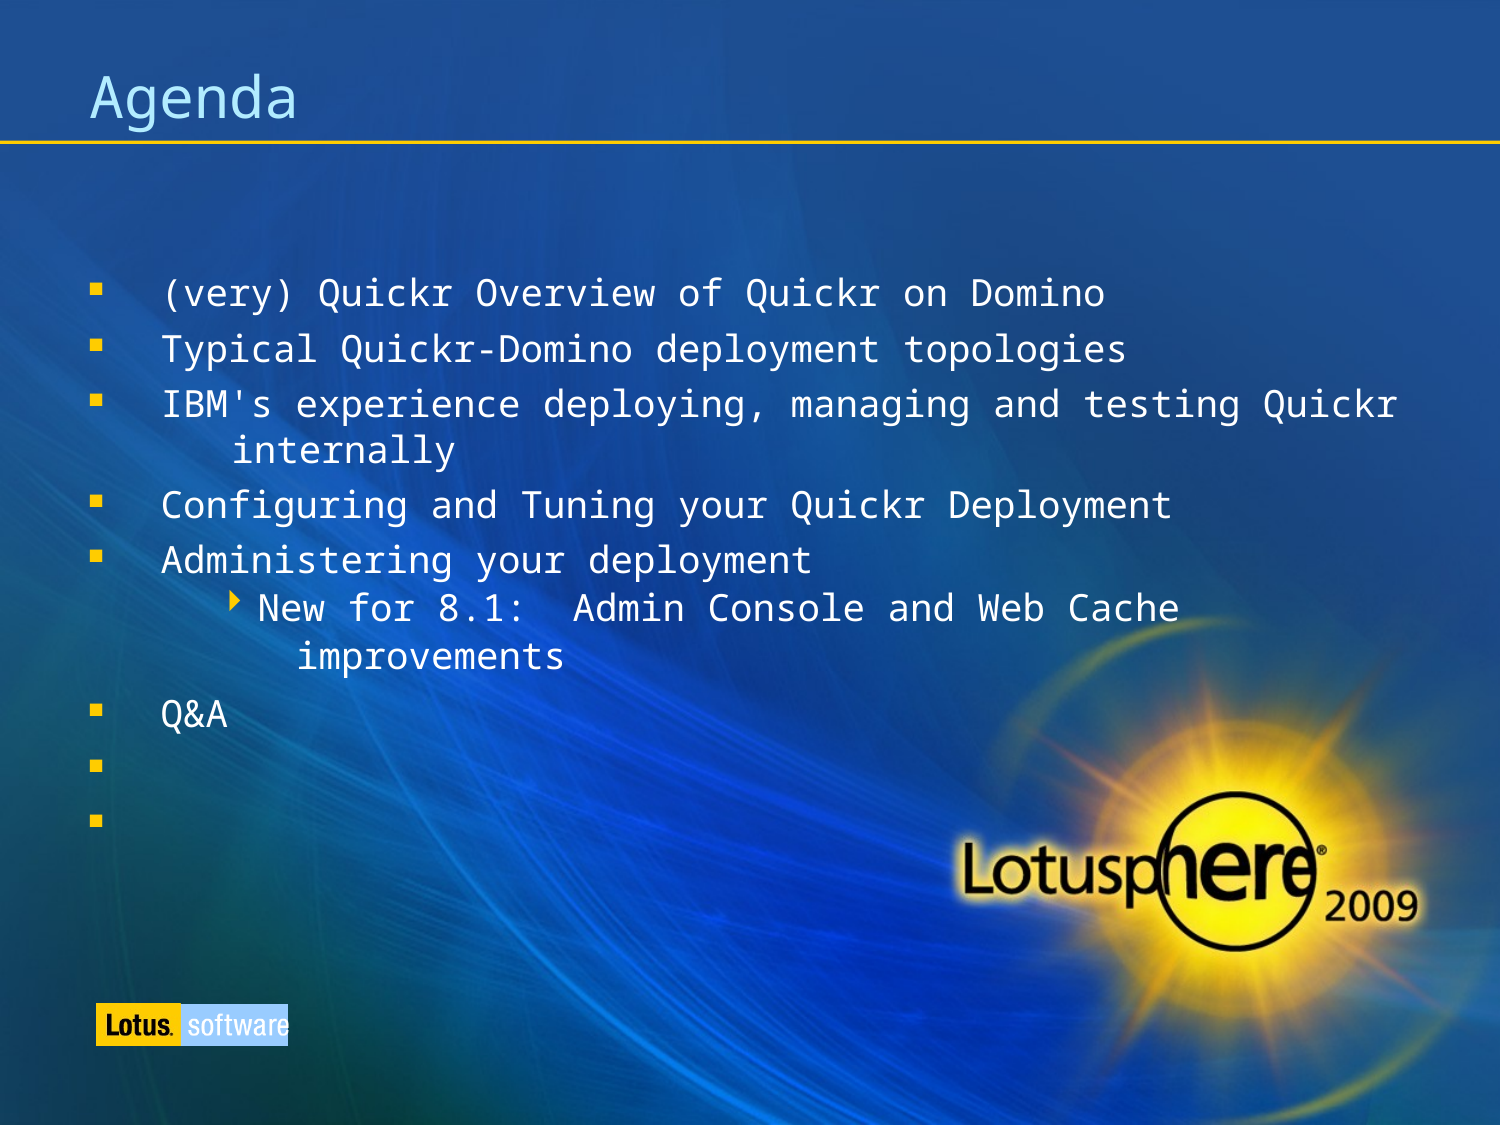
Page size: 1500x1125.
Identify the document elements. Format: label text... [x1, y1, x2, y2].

picture [0, 0, 1500, 140]
list (very) Quickr Overview of Quickr on Domino Typical Quickr-Domino deployment topologies IBM's experience deploying, managing and testing Quickr internally Configuring and Tuning your Quickr Deployment Administering your deployment New for 8.1: Admin Console and Web Cache improvements Q&A [75, 262, 1426, 1006]
title Agenda [75, 45, 1426, 151]
picture [0, 144, 1500, 1125]
